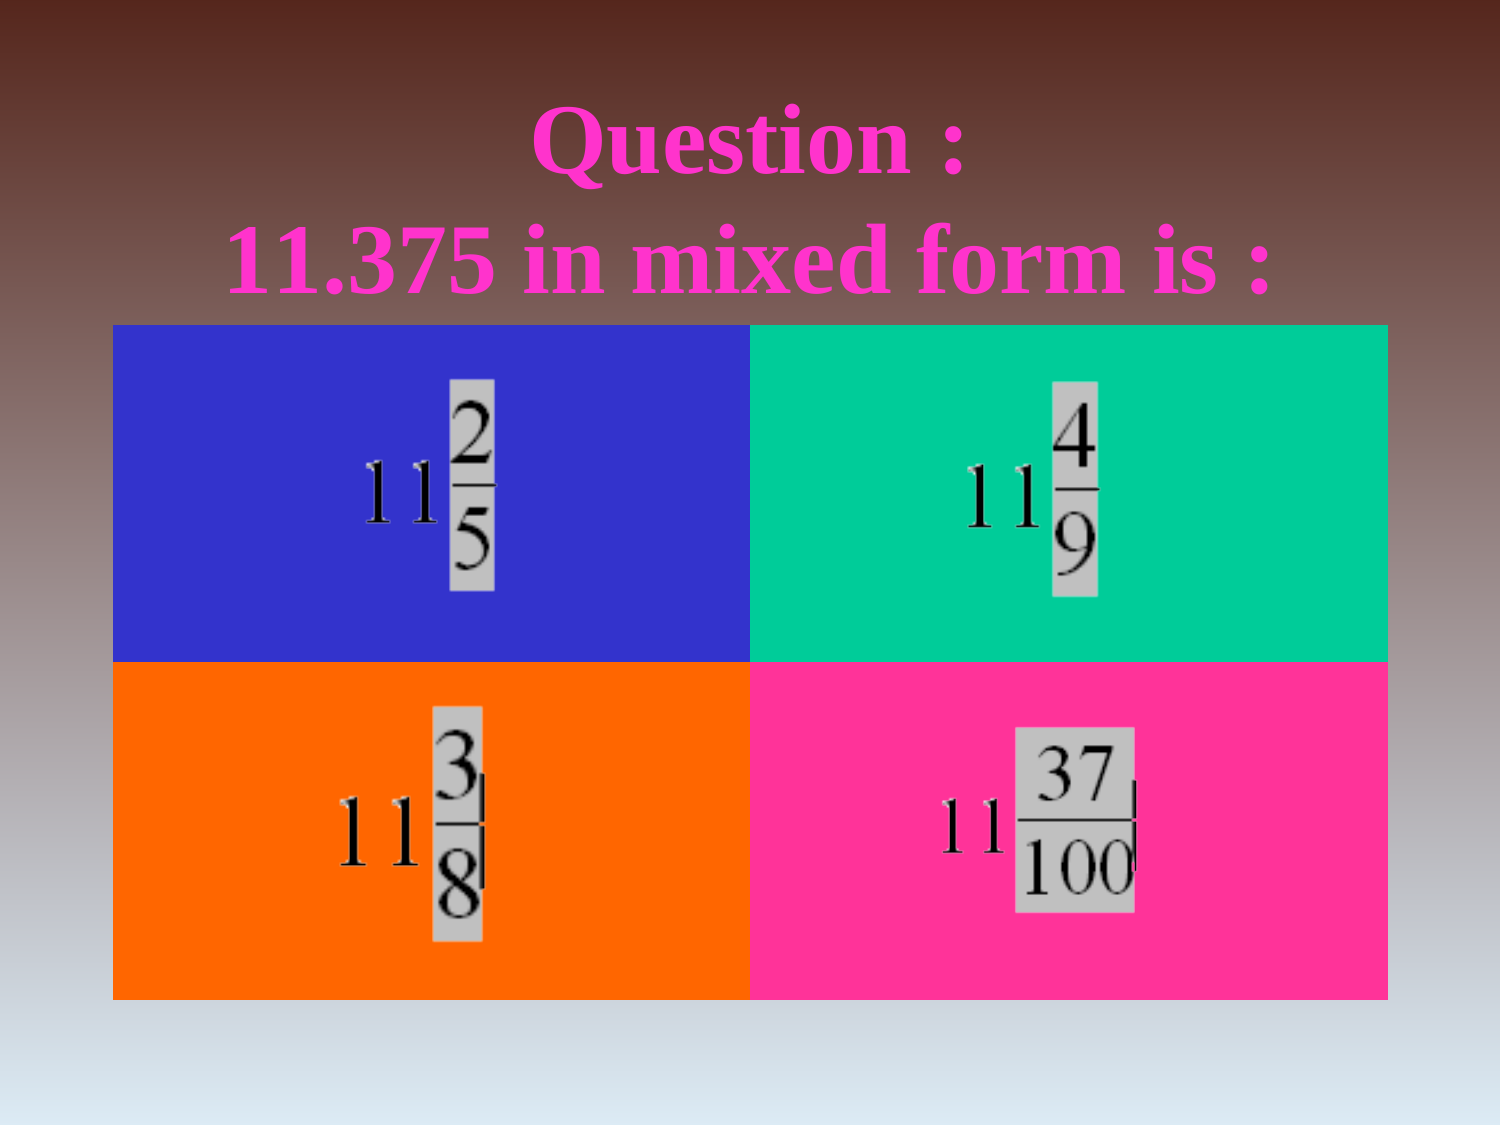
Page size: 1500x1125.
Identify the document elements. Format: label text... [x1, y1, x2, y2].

picture [900, 364, 1176, 619]
picture [924, 712, 1163, 951]
table_cell [113, 662, 750, 1000]
title Question : 11.375 in mixed form is : [112, 66, 1388, 322]
table_cell [750, 662, 1388, 1000]
picture [312, 687, 521, 951]
table_header [113, 325, 750, 662]
picture [362, 362, 509, 613]
table_header [750, 325, 1388, 662]
